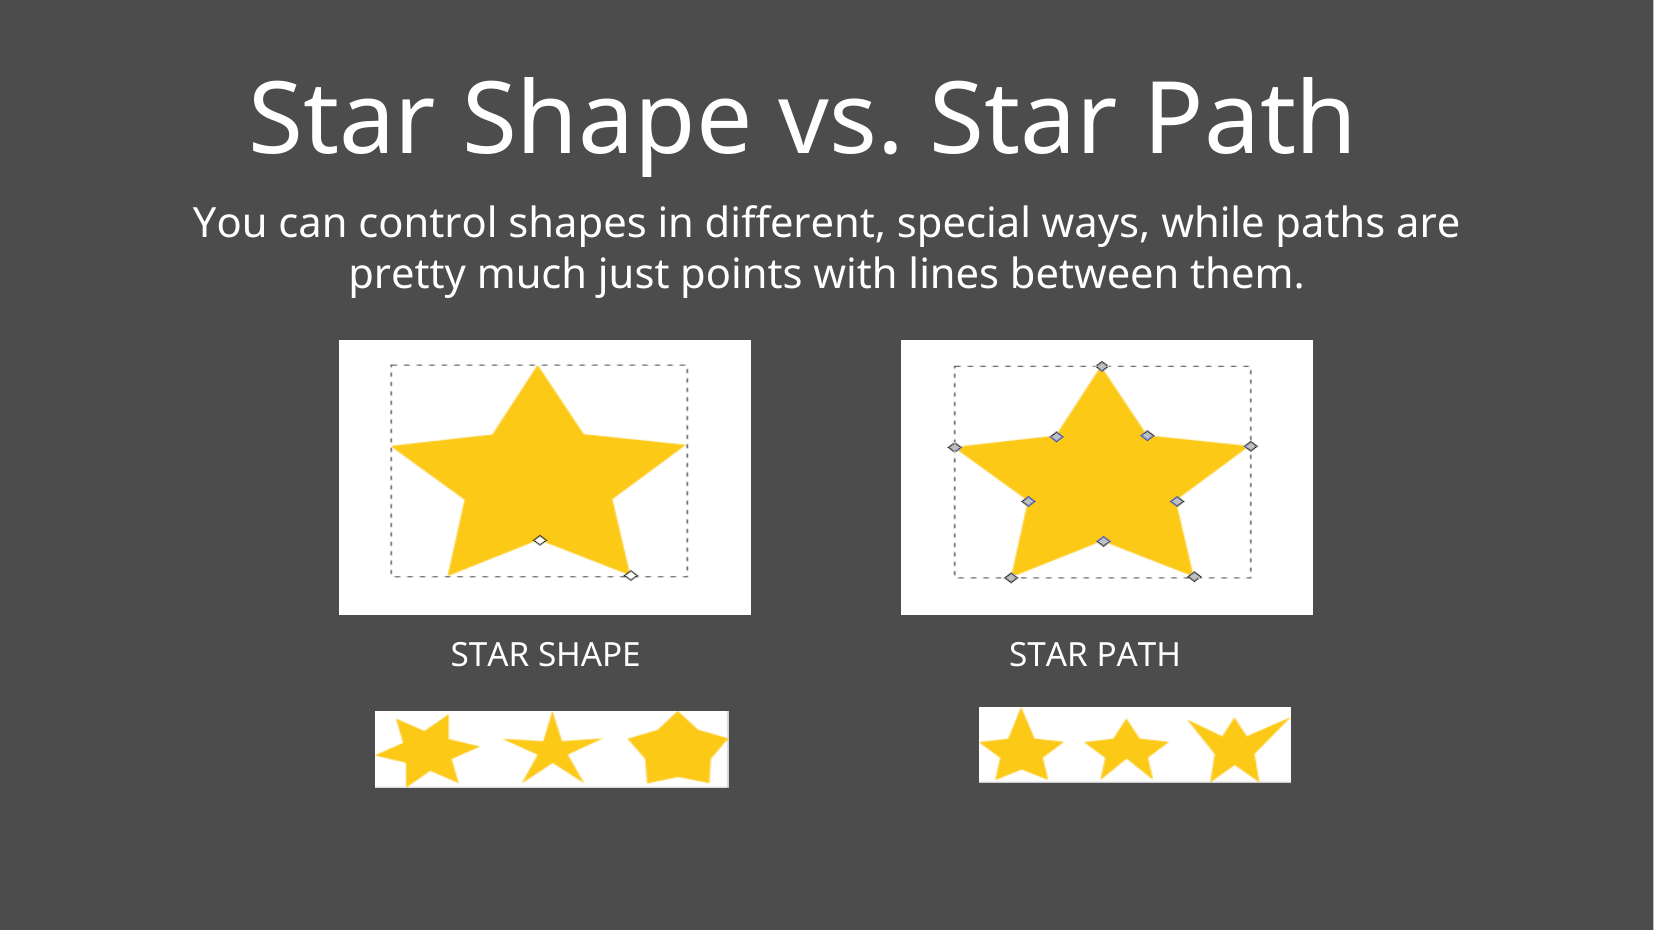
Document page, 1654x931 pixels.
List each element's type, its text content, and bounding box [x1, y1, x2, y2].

title You can control shapes in different, special ways, while paths are pretty much just points with lines between them. [132, 192, 1521, 304]
title STAR SHAPE [262, 625, 811, 684]
picture [901, 340, 1313, 615]
picture [979, 707, 1291, 783]
picture [339, 340, 751, 615]
picture [375, 711, 729, 788]
title STAR PATH [811, 625, 1379, 684]
title Star Shape vs. Star Path [53, 27, 1554, 224]
